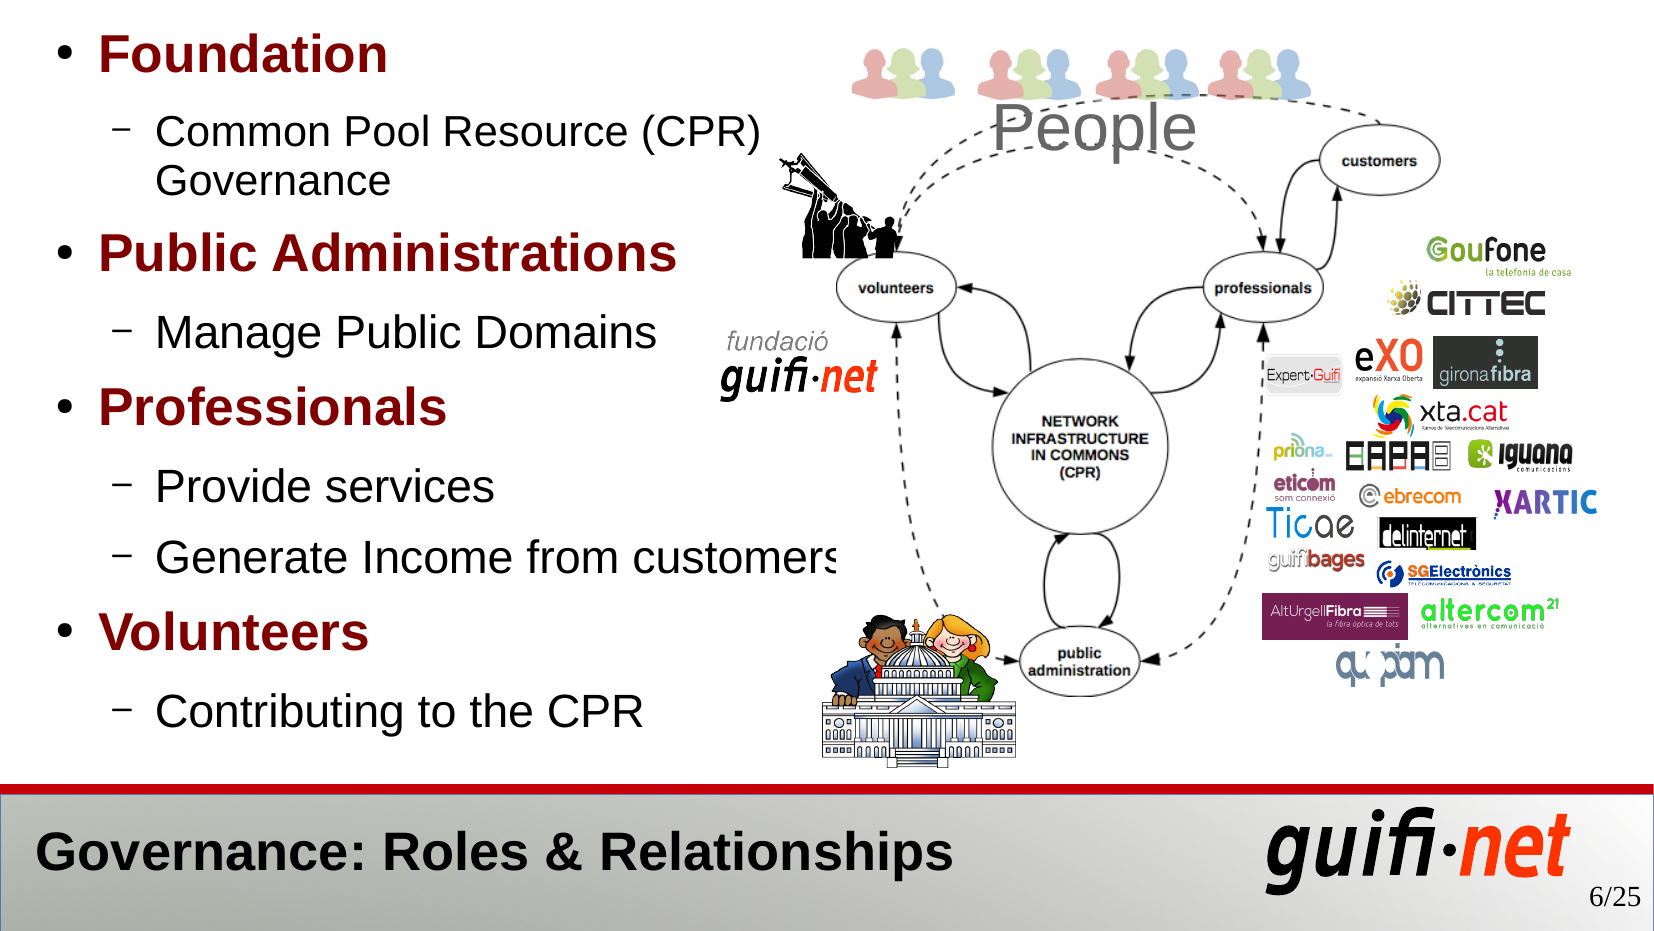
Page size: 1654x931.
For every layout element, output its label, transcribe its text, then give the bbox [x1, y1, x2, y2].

picture [720, 47, 1571, 768]
text_box People [976, 82, 1215, 173]
title Governance: Roles & Relationships [35, 804, 1182, 898]
picture [1094, 48, 1200, 101]
list Foundation Common Pool Resource (CPR) Governance Public Administrations Manage Public Domains Professionals Provide services Generate Income from customers Volunteers Contributing to the CPR [41, 23, 851, 745]
picture [1468, 439, 1574, 472]
picture [1492, 488, 1600, 521]
